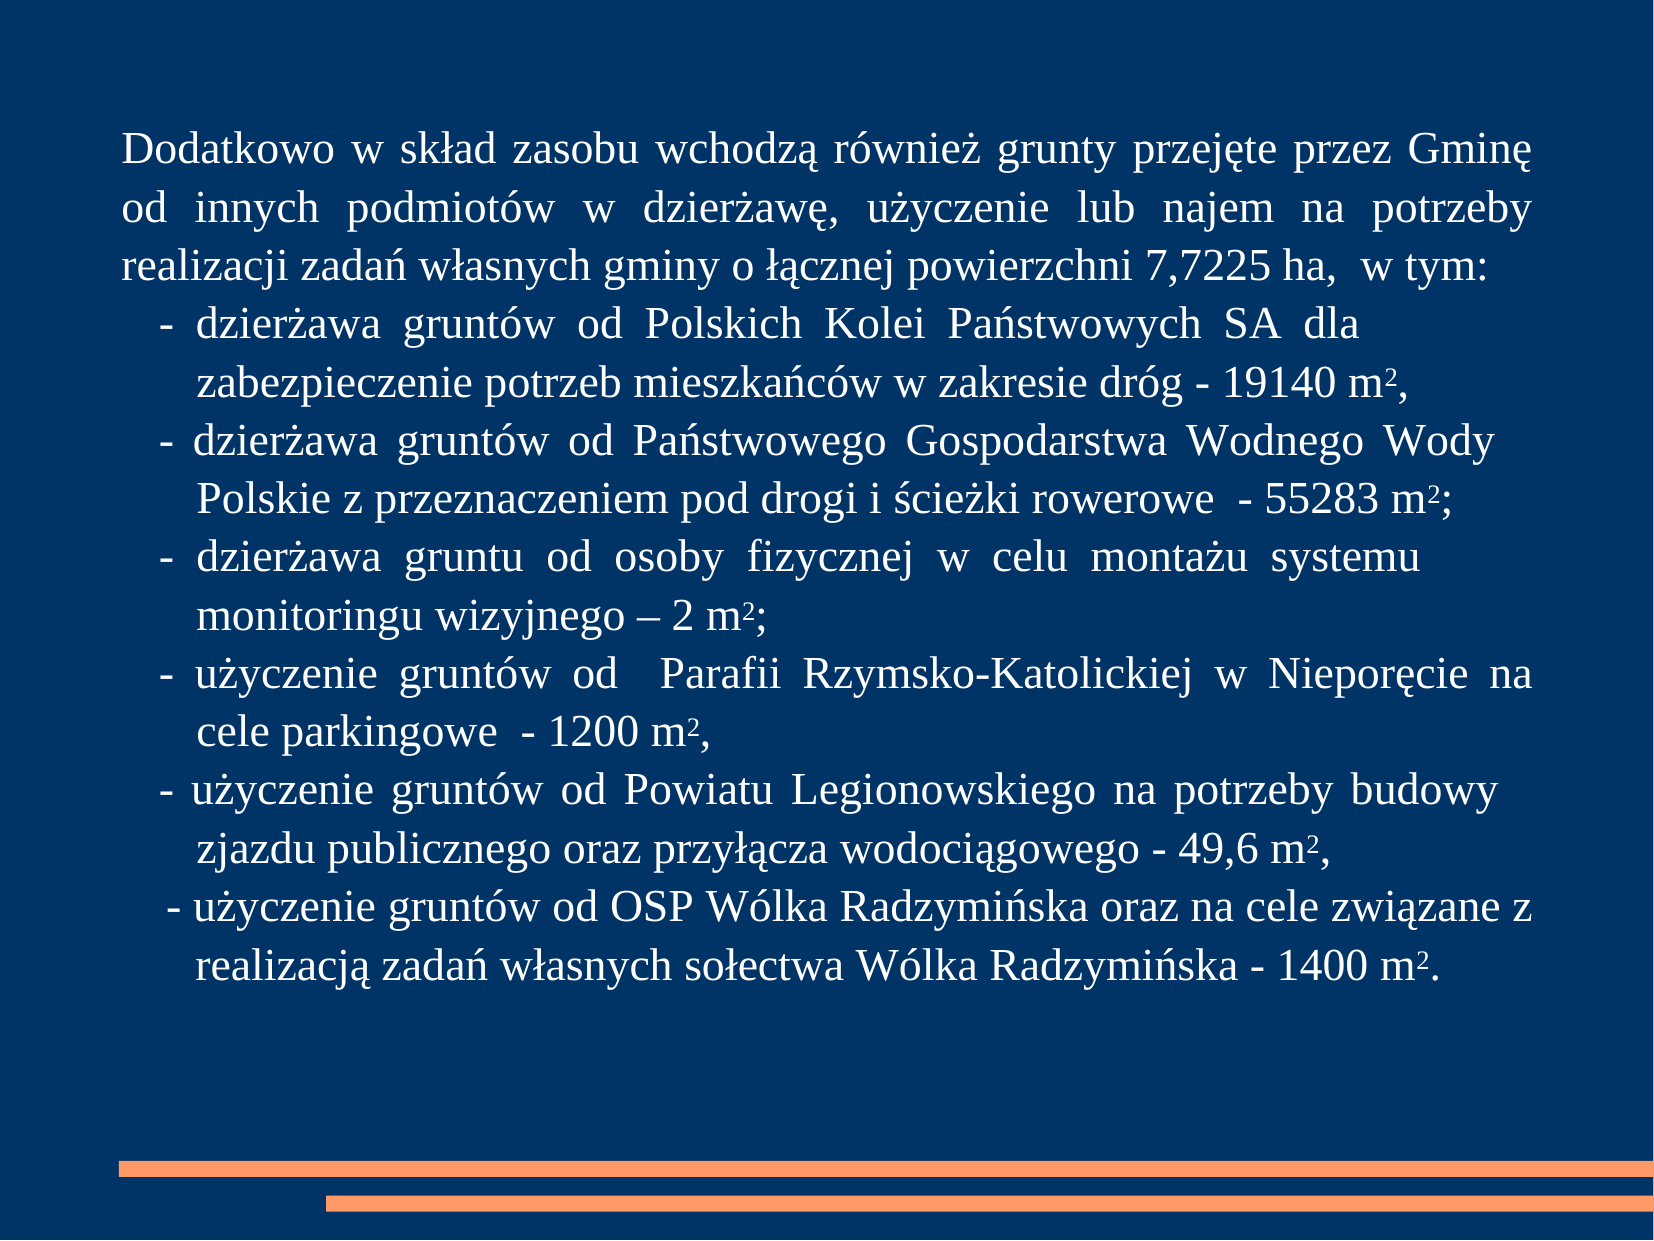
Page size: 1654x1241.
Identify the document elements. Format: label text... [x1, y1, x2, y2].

subtitle Dodatkowo w skład zasobu wchodzą również grunty przejęte przez Gminę od innych podmiotów w dzierżawę, użyczenie lub najem na potrzeby realizacji zadań własnych gminy o łącznej powierzchni 7,7225 ha, w tym: - dzierżawa gruntów od Polskich Kolei Państwowych SA dla zabezpieczenie potrzeb mieszkańców w zakresie dróg - 19140 m2, - dzierżawa gruntów od Państwowego Gospodarstwa Wodnego Wody Polskie z przeznaczeniem pod drogi i ścieżki rowerowe - 55283 m2; - dzierżawa gruntu od osoby fizycznej w celu montażu systemu monitoringu wizyjnego – 2 m2; - użyczenie gruntów od Parafii Rzymsko-Katolickiej w Nieporęcie na cele parkingowe - 1200 m2, - użyczenie gruntów od Powiatu Legionowskiego na potrzeby budowy zjazdu publicznego oraz przyłącza wodociągowego - 49,6 m2, - użyczenie gruntów od OSP Wólka Radzymińska oraz na cele związane z realizacją zadań własnych sołectwa Wólka Radzymińska - 1400 m2. [121, 46, 1534, 1132]
